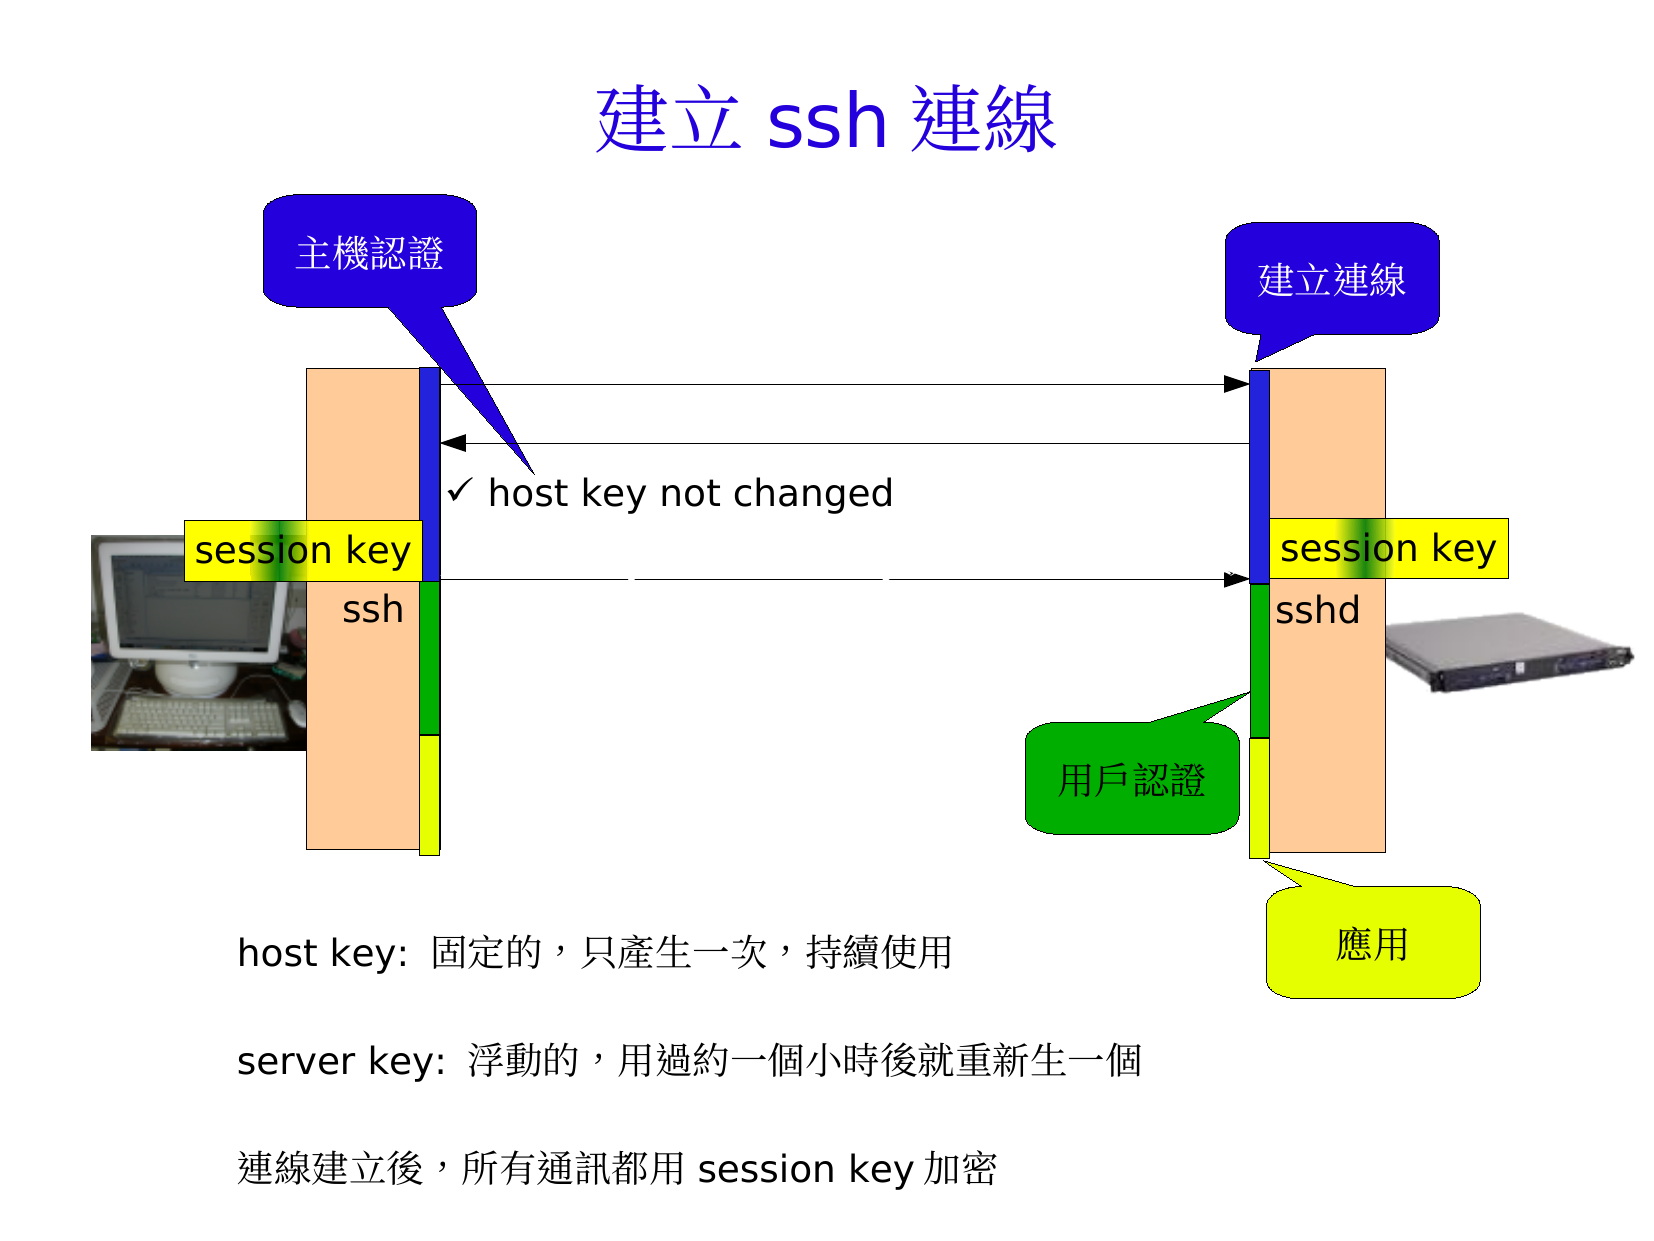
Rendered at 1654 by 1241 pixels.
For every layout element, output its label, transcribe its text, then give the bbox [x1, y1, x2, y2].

text_box host key: 固定的，只產生一次，持續使用 server key: 浮動的，用過約一個小時後就重新生一個 連線建立後，所有通訊都用session key加密 [222, 915, 1153, 1137]
picture [91, 535, 306, 751]
title 建立ssh連線 [82, 49, 1571, 182]
text_box 主機認證 [507, 444, 529, 464]
text_box sshd [1270, 579, 1386, 853]
text_box [419, 367, 440, 856]
text_box 用戶認證 [1025, 691, 1250, 835]
text_box 主機認證 [263, 194, 485, 384]
text_box ssh [306, 582, 419, 850]
text_box session key [184, 520, 423, 582]
text_box ssh [306, 368, 419, 520]
text_box sshd [1251, 368, 1386, 518]
text_box session key [1270, 518, 1509, 579]
picture [1386, 600, 1654, 705]
text_box 建立連線 [1225, 222, 1440, 362]
text_box 主機認證 [456, 385, 518, 443]
text_box [1249, 370, 1270, 859]
text_box 應用 [1263, 860, 1481, 999]
text_box  host key not changed [440, 464, 1094, 526]
